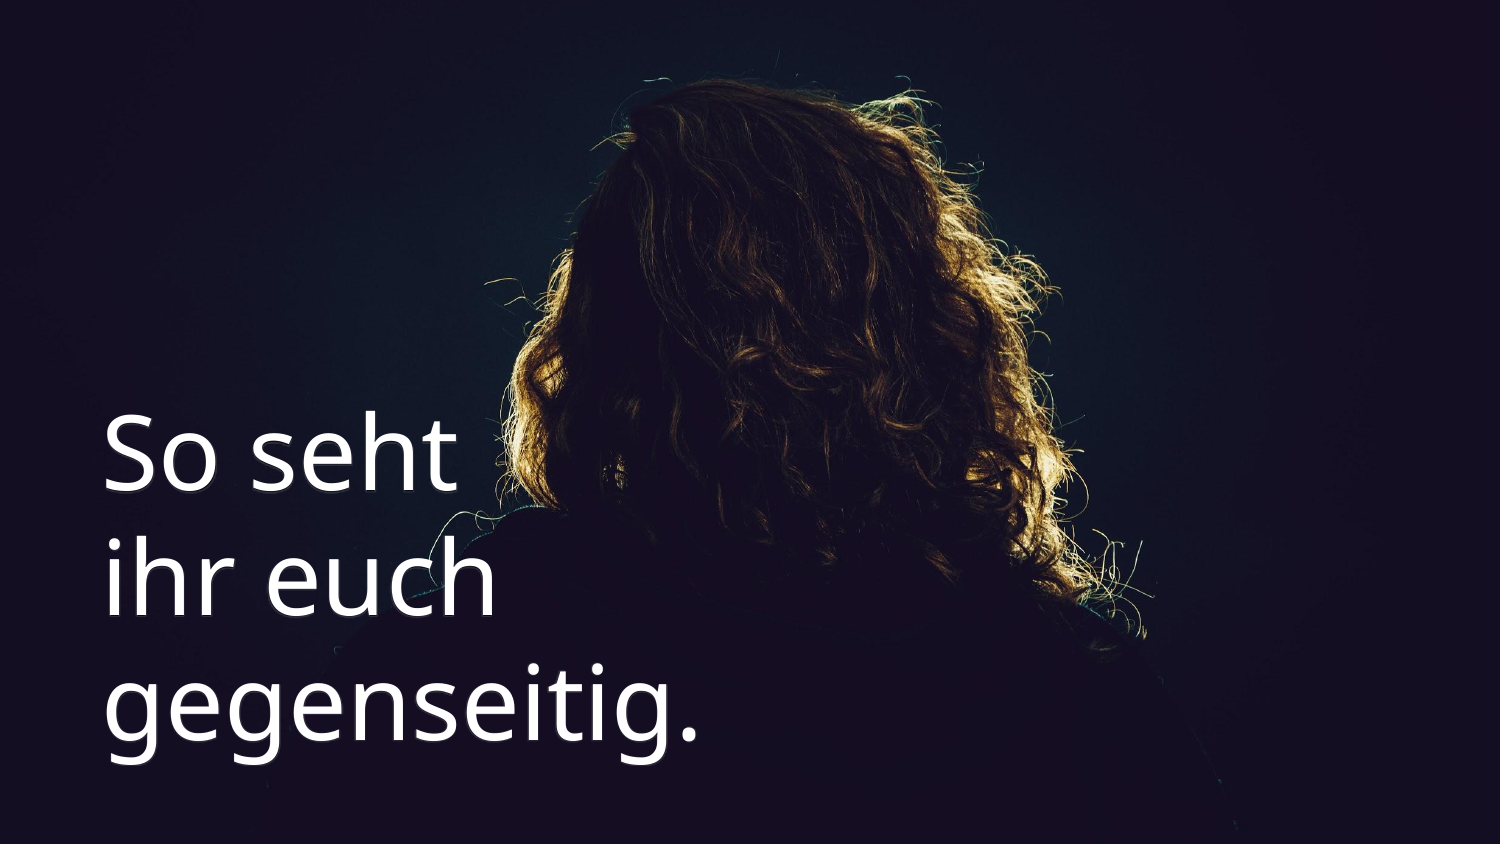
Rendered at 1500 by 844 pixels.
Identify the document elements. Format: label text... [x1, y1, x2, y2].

text_box So seht ihr euch gegenseitig. [86, 370, 838, 776]
picture [0, 0, 1500, 844]
